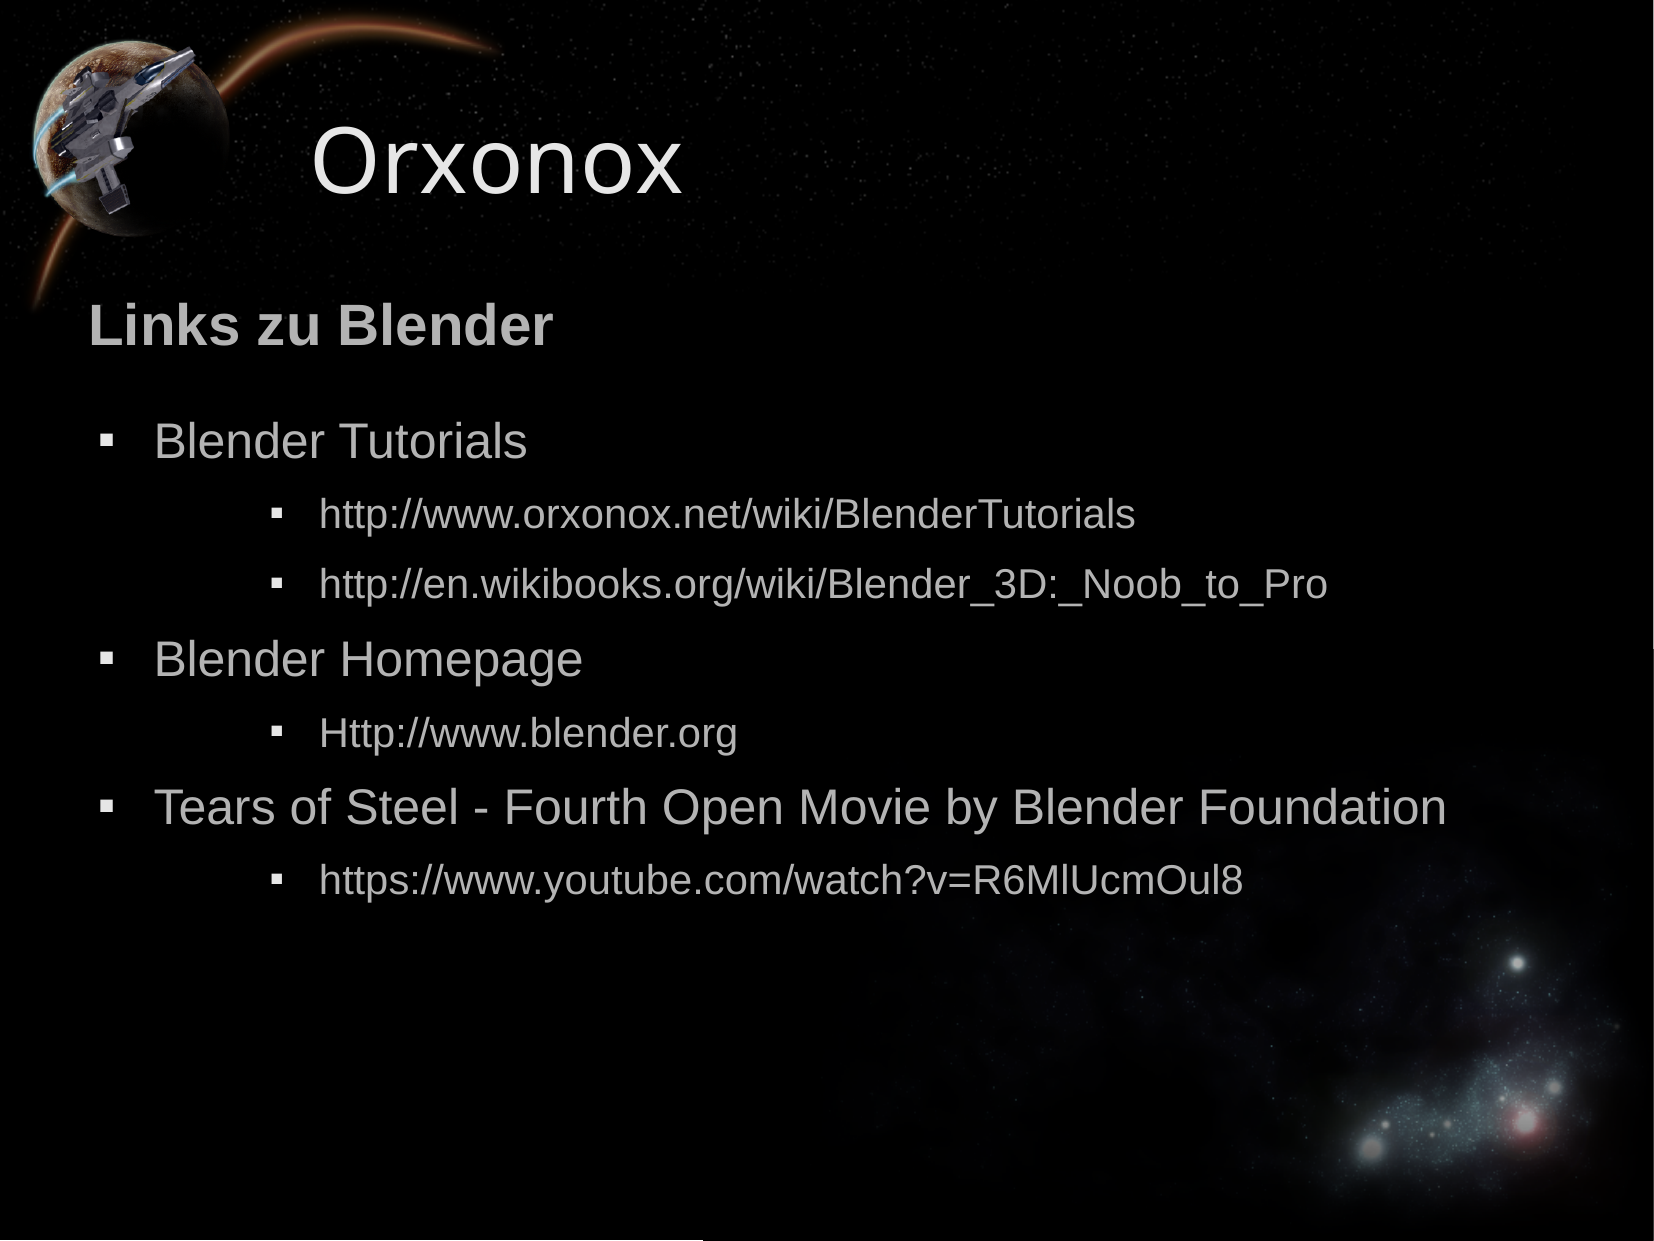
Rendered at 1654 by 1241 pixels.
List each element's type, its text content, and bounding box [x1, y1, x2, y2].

picture [703, 649, 1654, 1241]
picture [0, 0, 1607, 443]
title Links zu Blender [88, 273, 1577, 377]
list Blender Tutorials http://www.orxonox.net/wiki/BlenderTutorials http://en.wikibooks.org/wiki/Blender_3D:_Noob_to_Pro Blender Homepage Http://www.blender.org Tears of Steel - Fourth Open Movie by Blender Foundation https://www.youtube.com/watch?v=R6MlUcmOul8 [82, 413, 1571, 1218]
